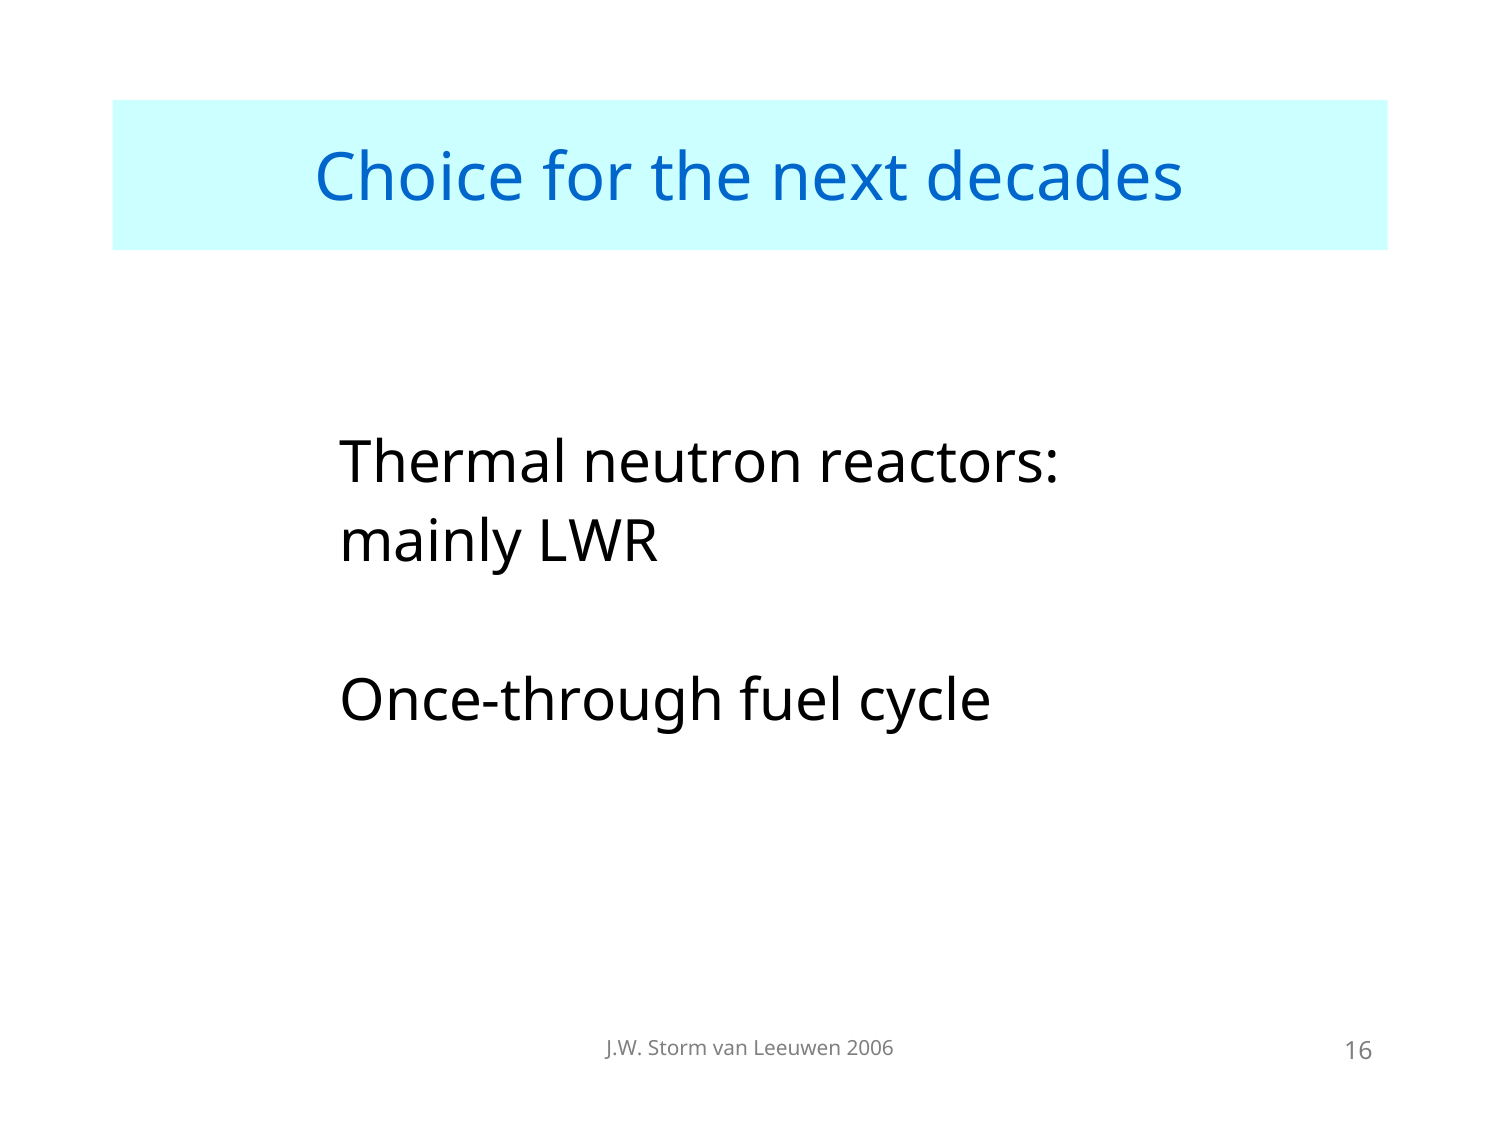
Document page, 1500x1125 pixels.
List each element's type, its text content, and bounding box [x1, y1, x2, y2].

text_box Thermal neutron reactors: mainly LWR Once-through fuel cycle [324, 412, 1132, 745]
title Choice for the next decades [112, 99, 1388, 251]
